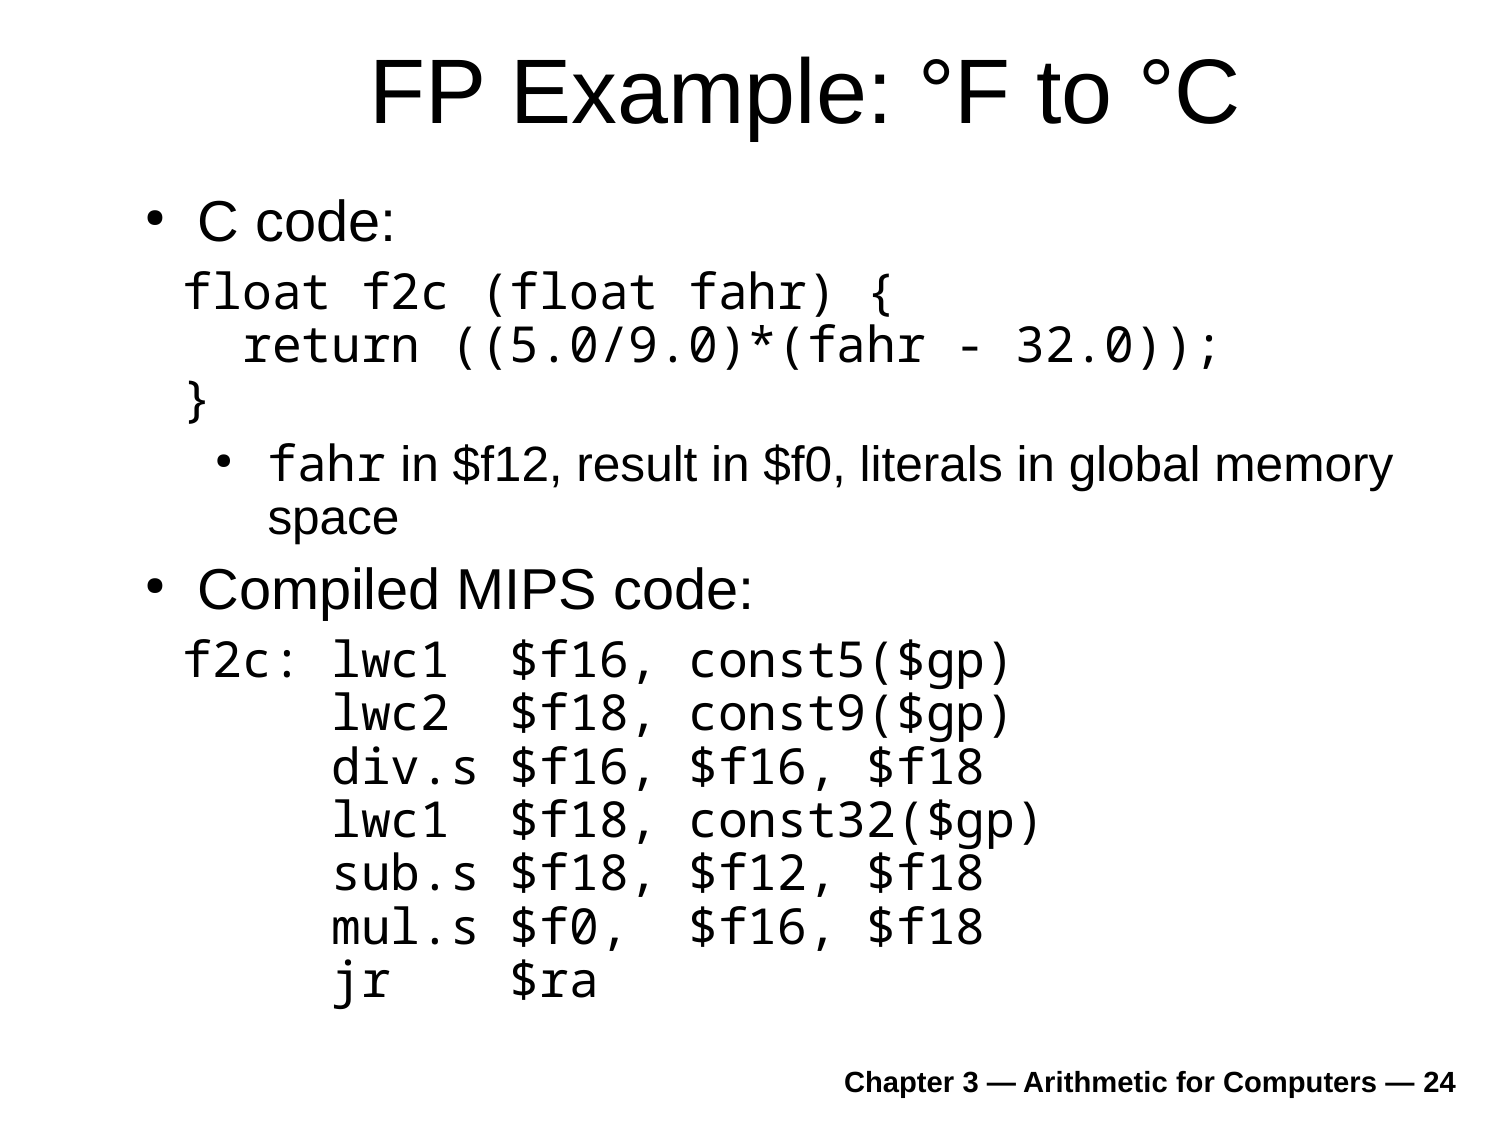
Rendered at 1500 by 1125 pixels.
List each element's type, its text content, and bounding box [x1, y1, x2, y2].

text_box Chapter 3 — Arithmetic for Computers — <number> [277, 1046, 1471, 1106]
title FP Example: °F to °C [112, 23, 1468, 149]
list C code: float f2c (float fahr) { return ((5.0/9.0)*(fahr - 32.0)); } fahr in $f12, result in $f0, literals in global memory space Compiled MIPS code: f2c: lwc1 $f16, const5($gp) lwc2 $f18, const9($gp) div.s $f16, $f16, $f18 lwc1 $f18, const32($gp) sub.s $f18, $f12, $f18 mul.s $f0, $f16, $f18 jr $ra [112, 184, 1469, 1024]
